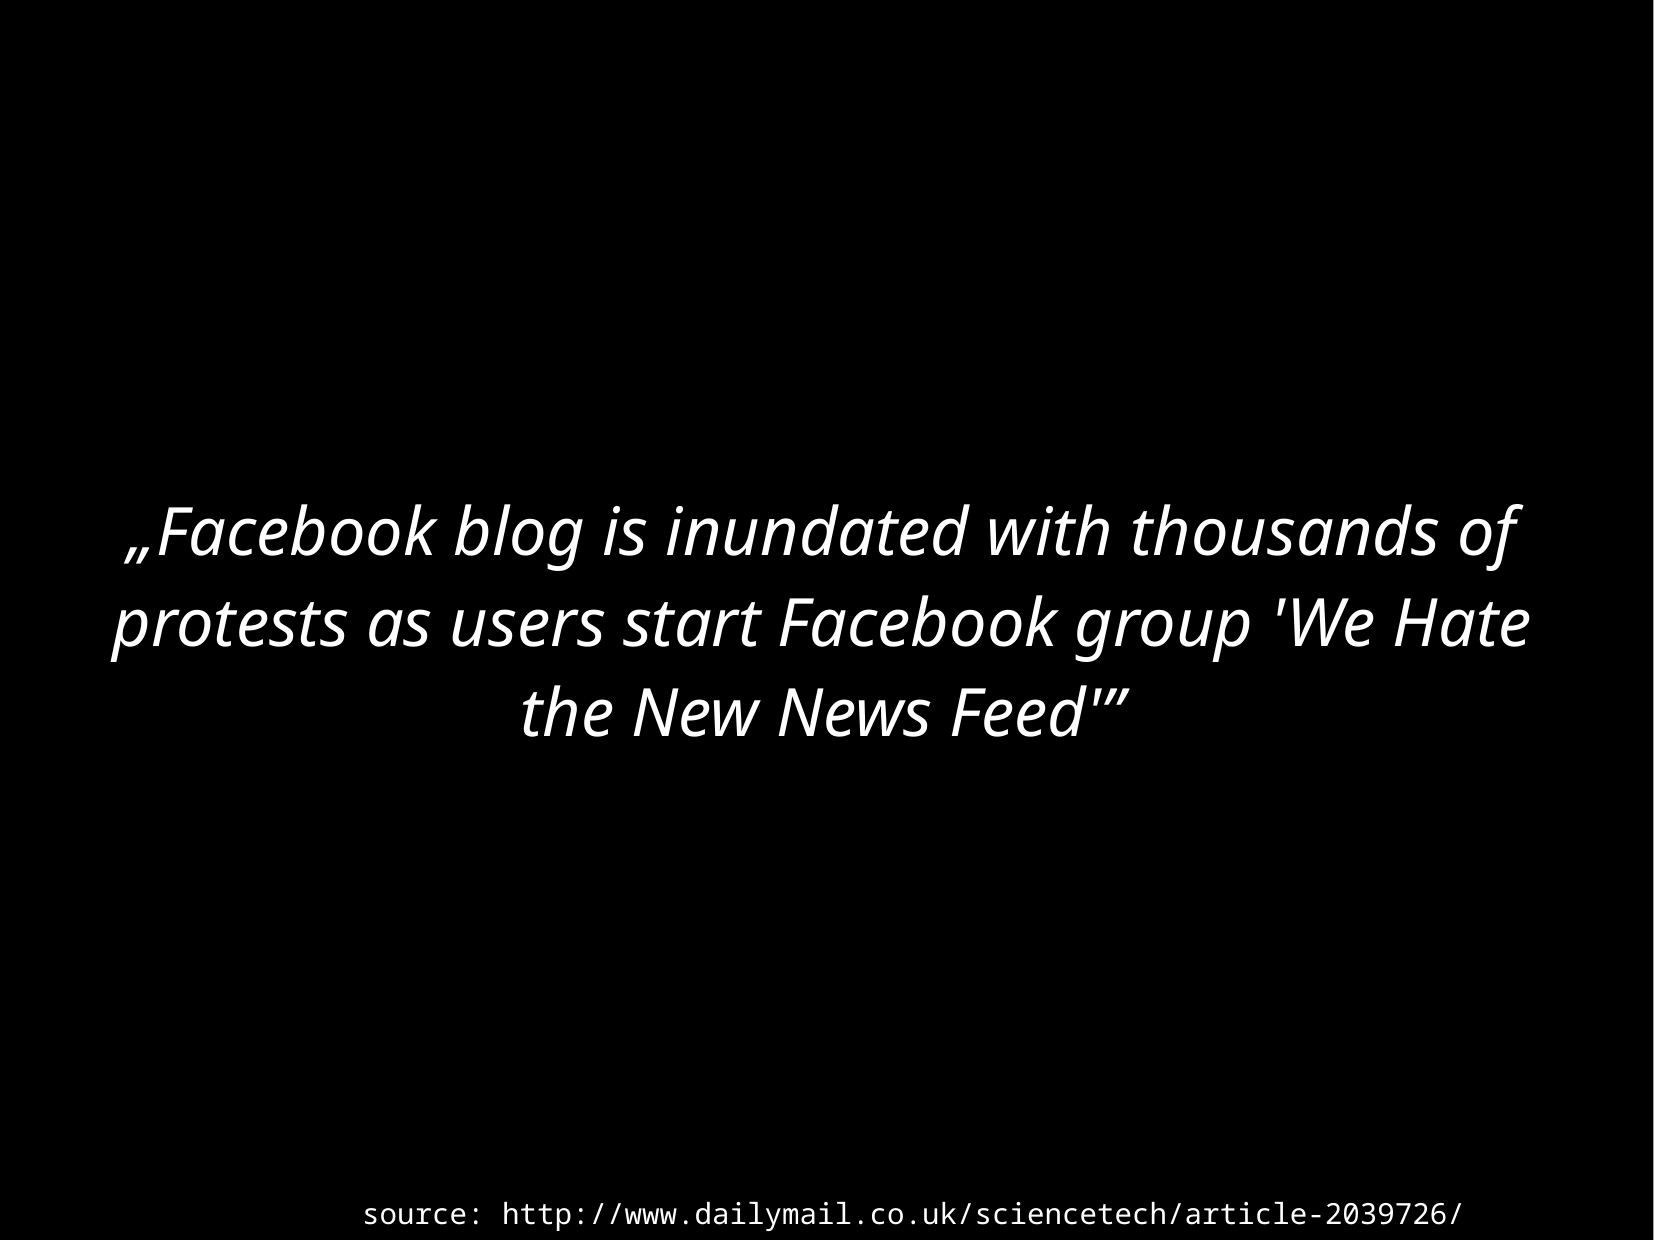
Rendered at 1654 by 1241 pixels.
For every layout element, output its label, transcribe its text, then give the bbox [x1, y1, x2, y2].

text_box source: http://www.dailymail.co.uk/sciencetech/article-2039726/ [347, 1185, 1307, 1231]
title „Facebook blog is inundated with thousands of protests as users start Facebook group 'We Hate the New News Feed'” [75, 282, 1571, 958]
